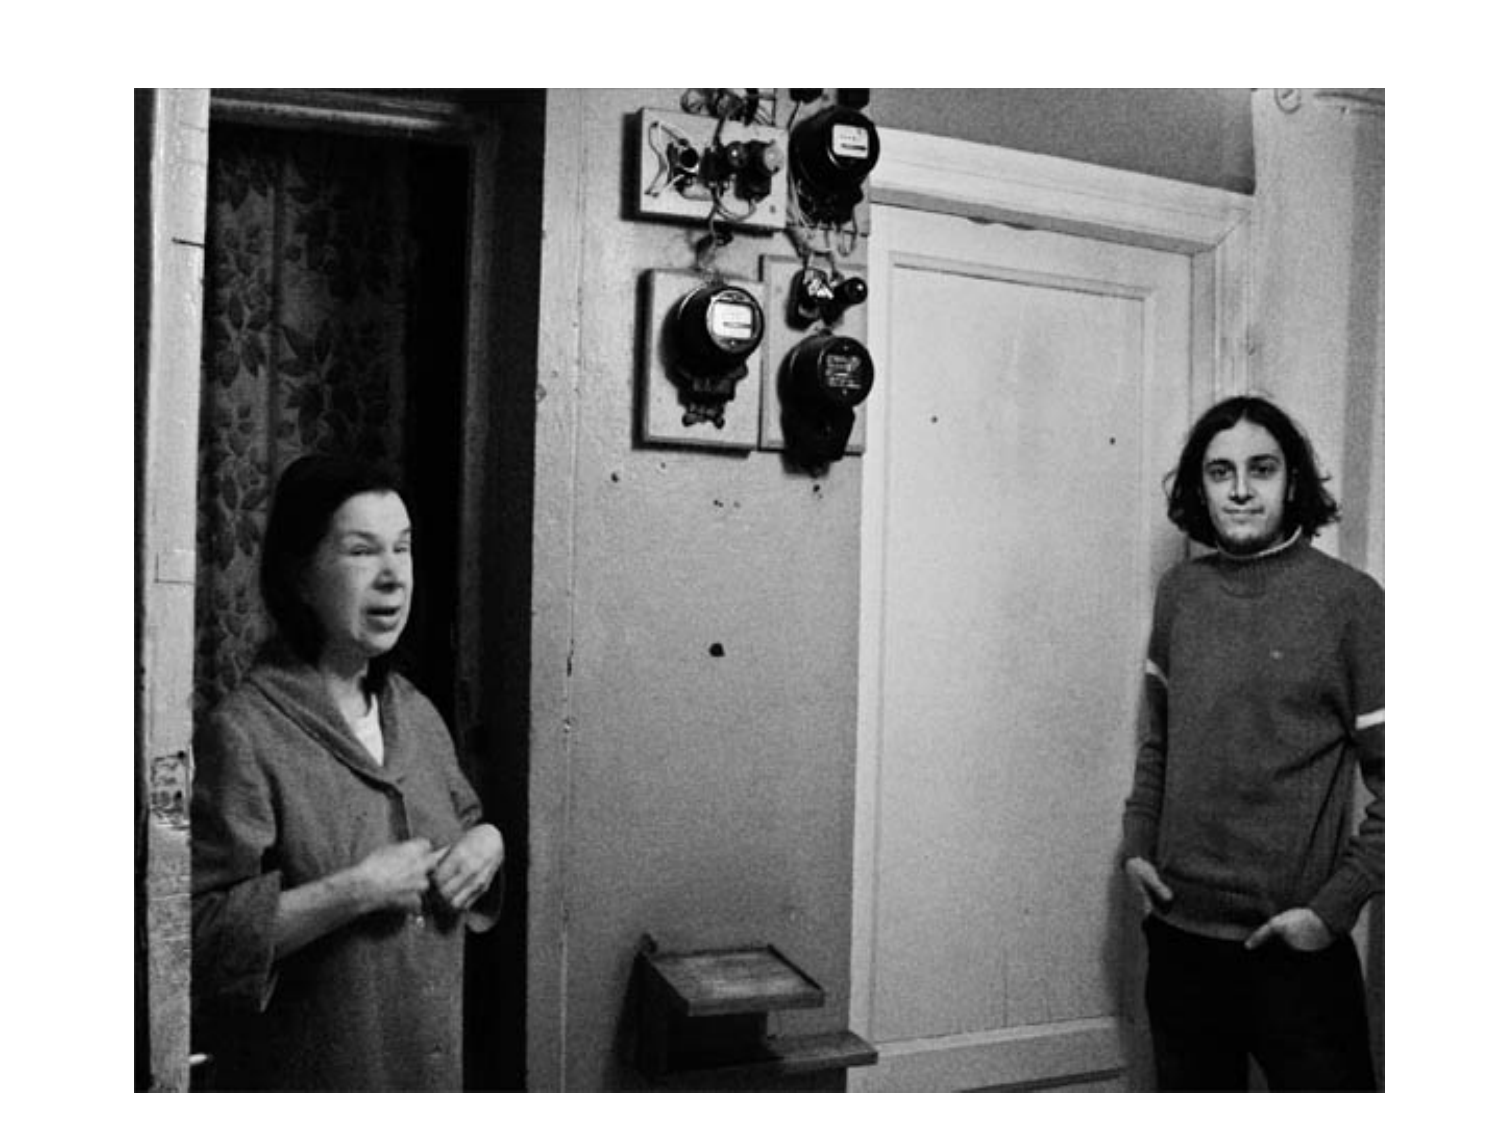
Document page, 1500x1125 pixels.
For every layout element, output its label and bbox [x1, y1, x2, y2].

picture [134, 88, 1385, 1093]
